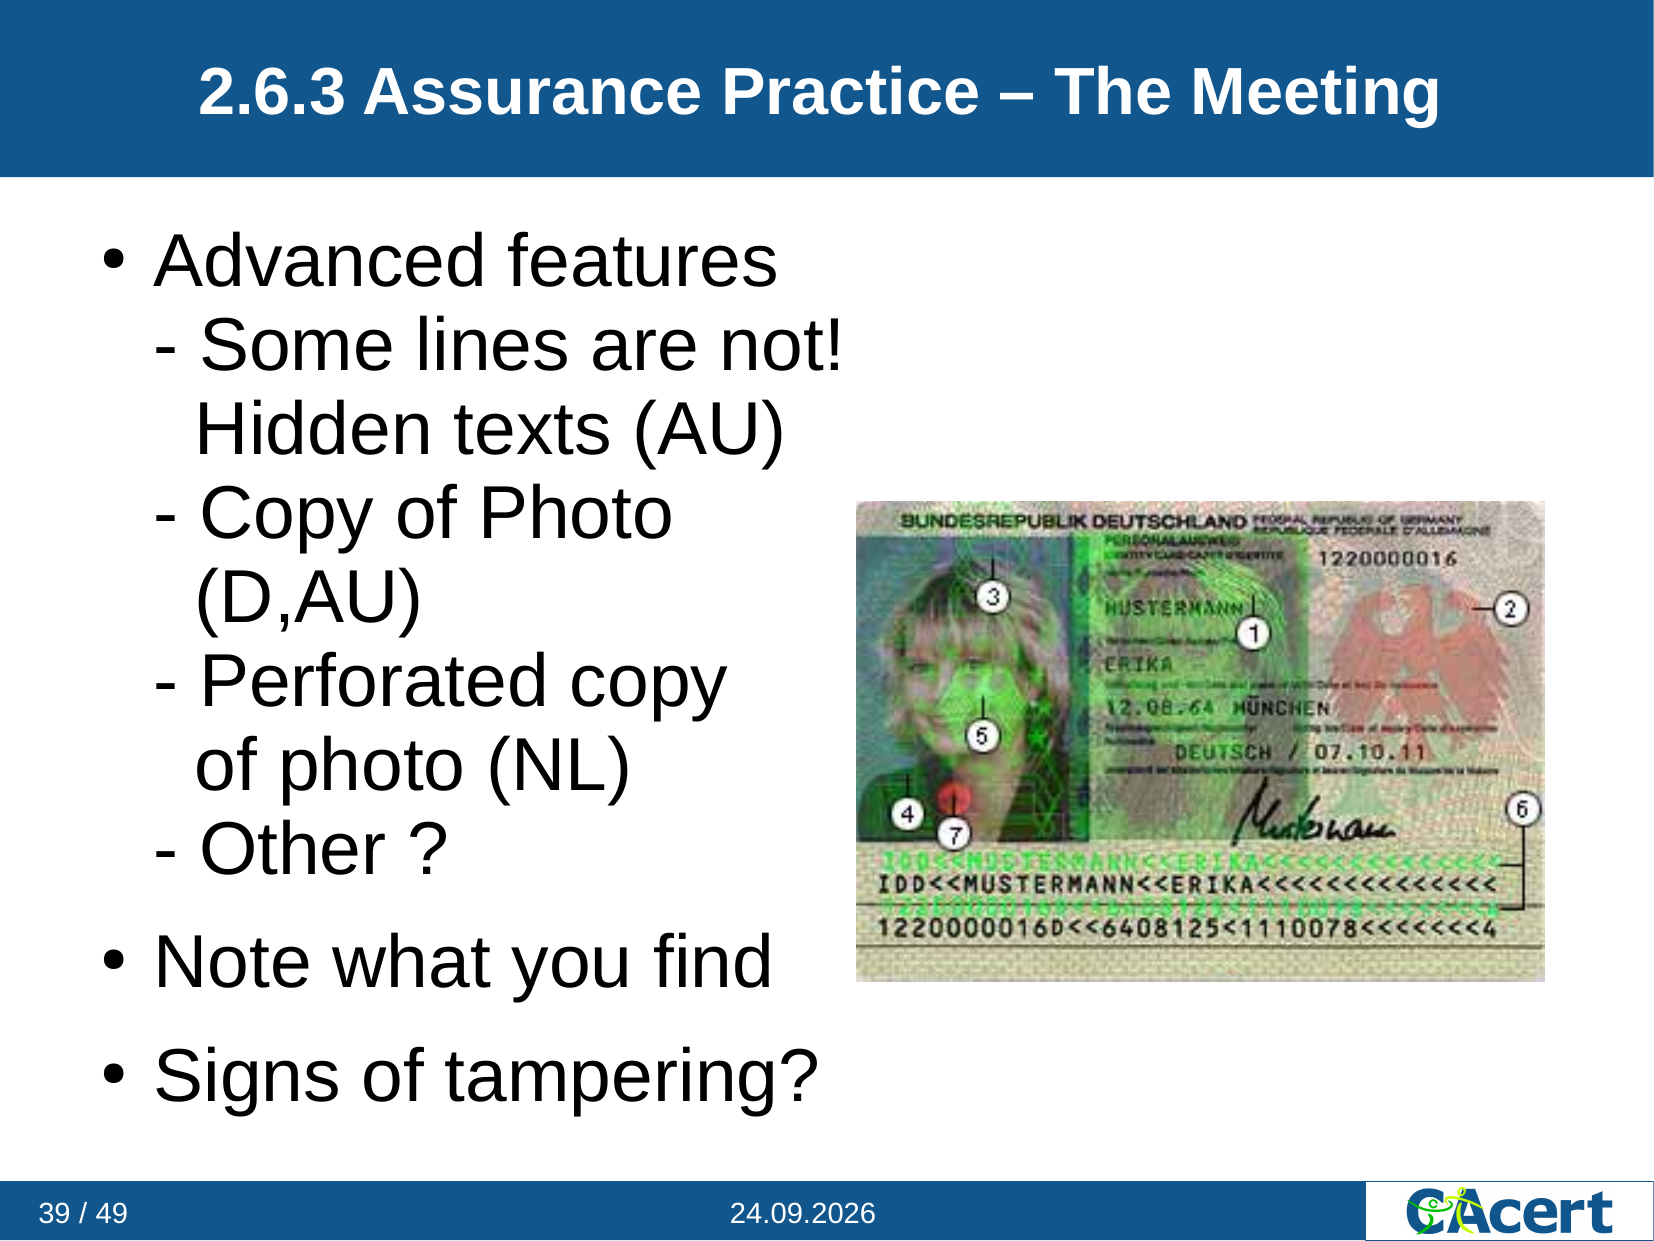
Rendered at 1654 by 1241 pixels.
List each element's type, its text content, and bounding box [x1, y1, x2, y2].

picture [856, 501, 1545, 982]
list Advanced features - Some lines are not! Hidden texts (AU) - Copy of Photo (D,AU) - Perforated copy of photo (NL) - Other ? Note what you find Signs of tampering? [82, 218, 1571, 1118]
picture [1406, 1186, 1613, 1235]
title 2.6.3 Assurance Practice – The Meeting [76, 17, 1565, 166]
